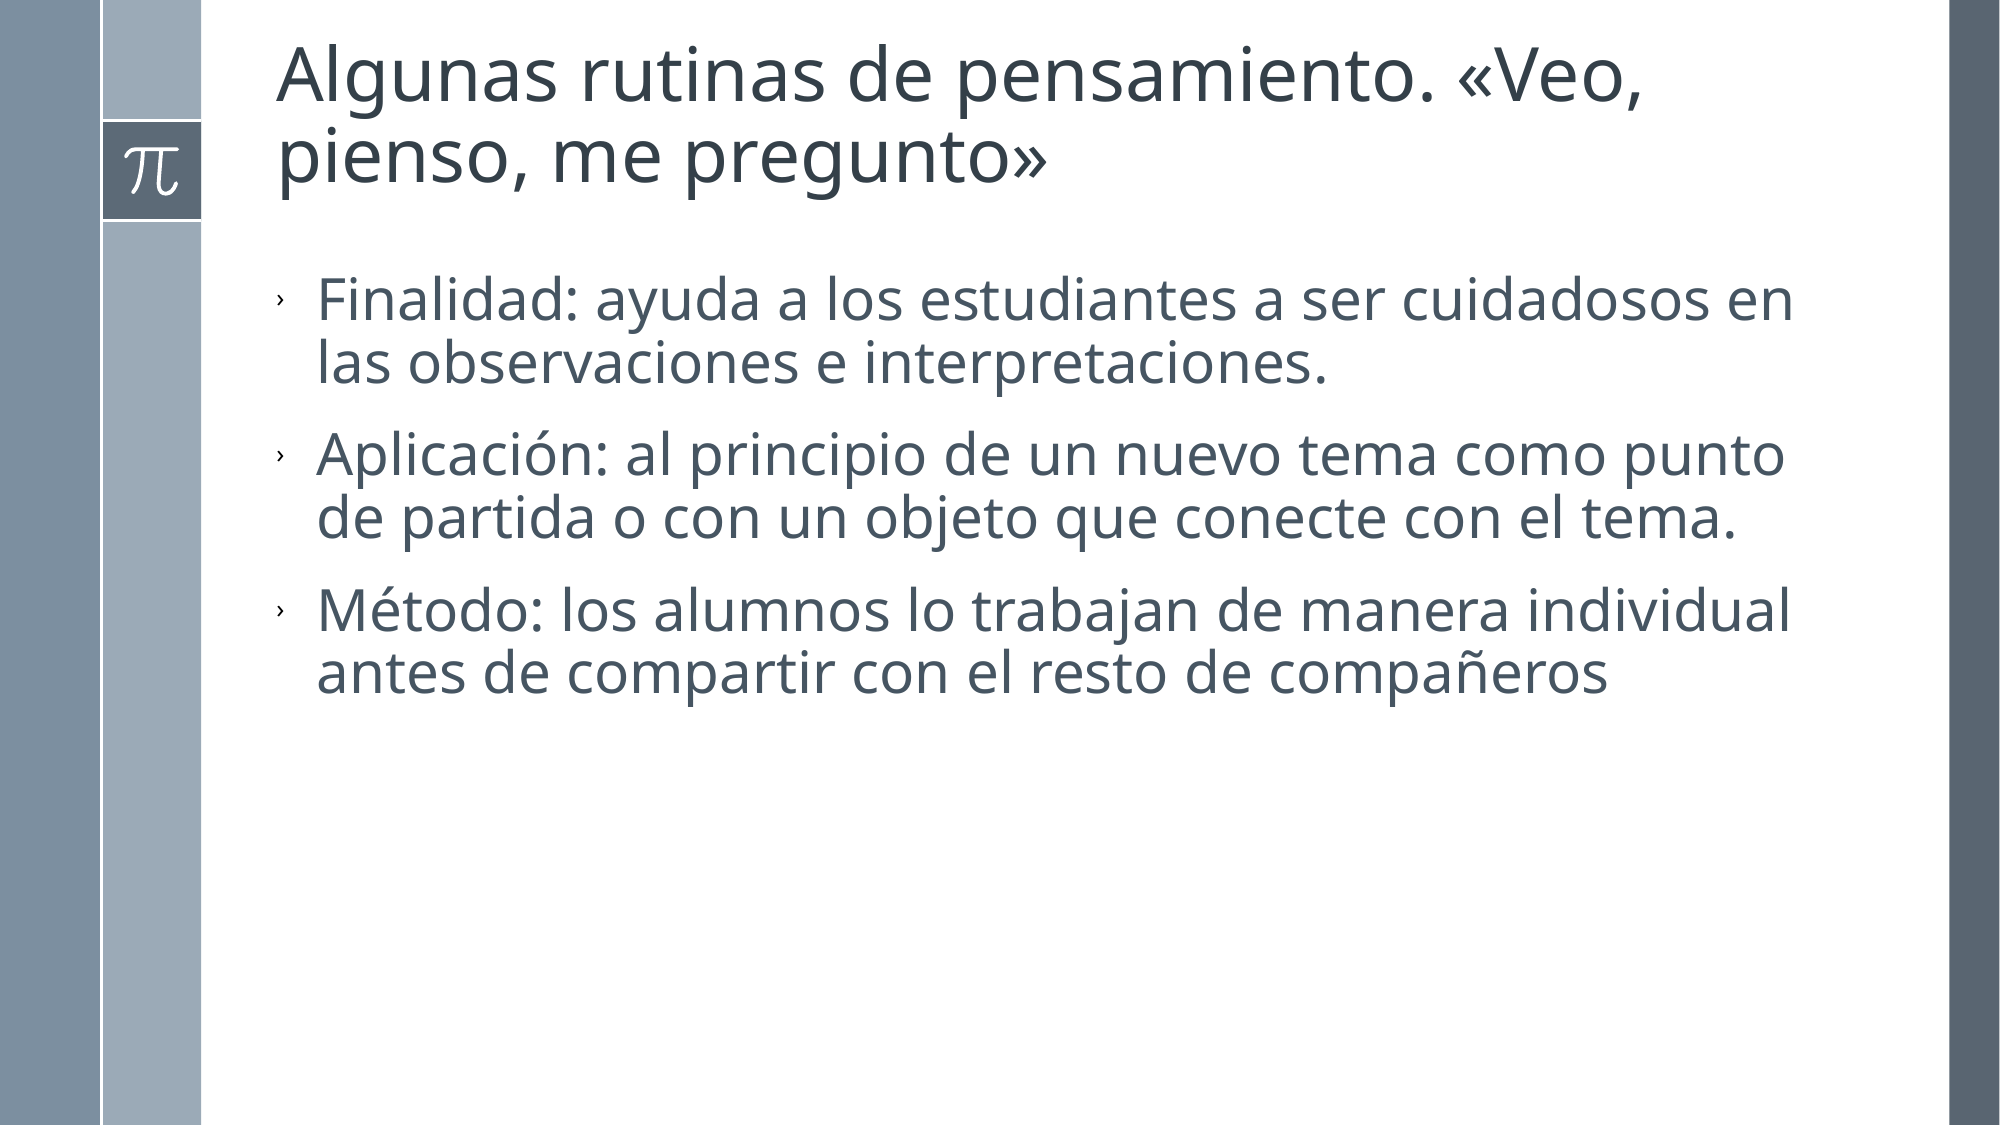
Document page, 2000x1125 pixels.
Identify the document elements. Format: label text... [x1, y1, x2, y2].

list Finalidad: ayuda a los estudiantes a ser cuidadosos en las observaciones e interpretaciones. Aplicación: al principio de un nuevo tema como punto de partida o con un objeto que conecte con el tema. Método: los alumnos lo trabajan de manera individual antes de compartir con el resto de compañeros [261, 262, 1867, 1013]
title Algunas rutinas de pensamiento. «Veo, pienso, me pregunto» [261, 29, 1867, 233]
